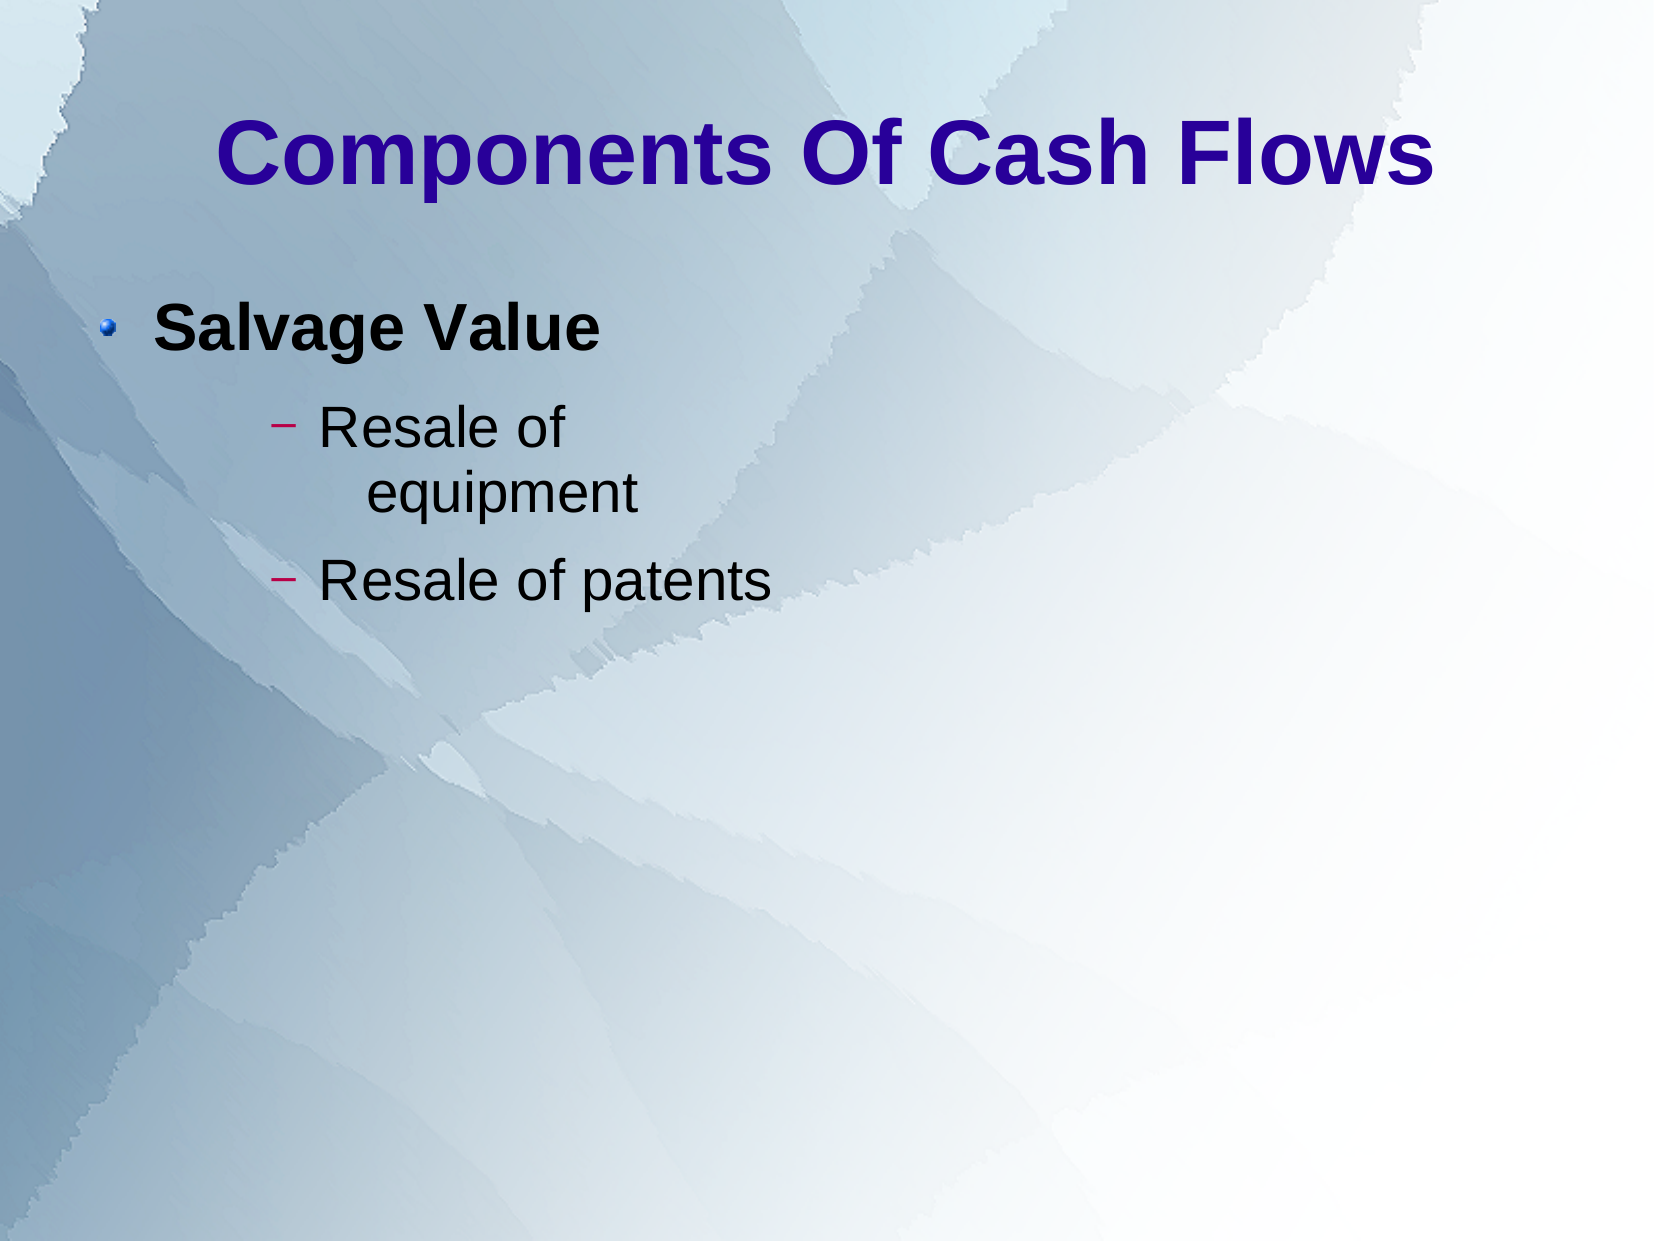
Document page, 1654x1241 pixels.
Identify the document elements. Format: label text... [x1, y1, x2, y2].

title Components Of Cash Flows [82, 56, 1571, 250]
list Salvage Value Resale of equipment Resale of patents [82, 290, 809, 1094]
picture [0, 0, 1654, 1241]
